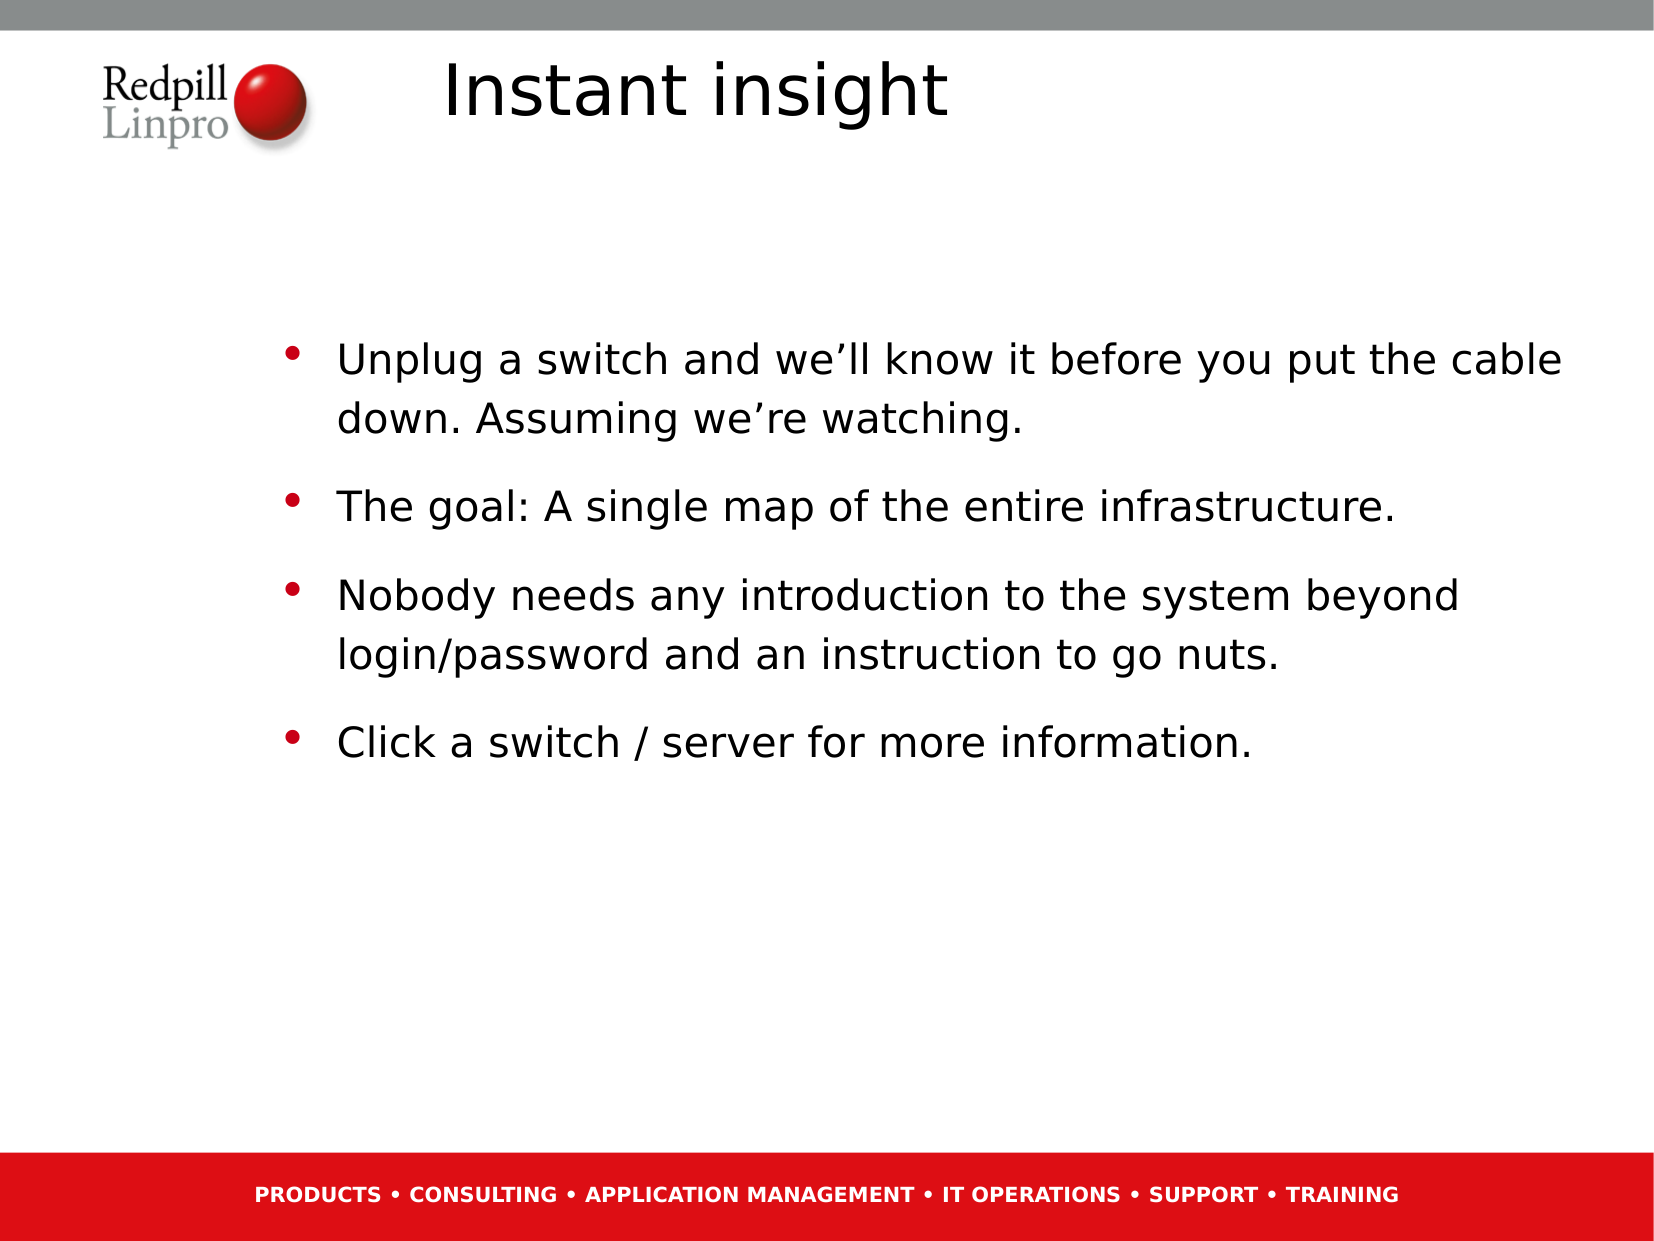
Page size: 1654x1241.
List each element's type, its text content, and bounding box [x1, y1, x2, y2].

title Instant insight [442, 49, 1571, 296]
picture [0, 0, 1654, 1241]
list Unplug a switch and we’ll know it before you put the cable down. Assuming we’re watching. The goal: A single map of the entire infrastructure. Nobody needs any introduction to the system beyond login/password and an instruction to go nuts. Click a switch / server for more information. [265, 324, 1571, 1109]
